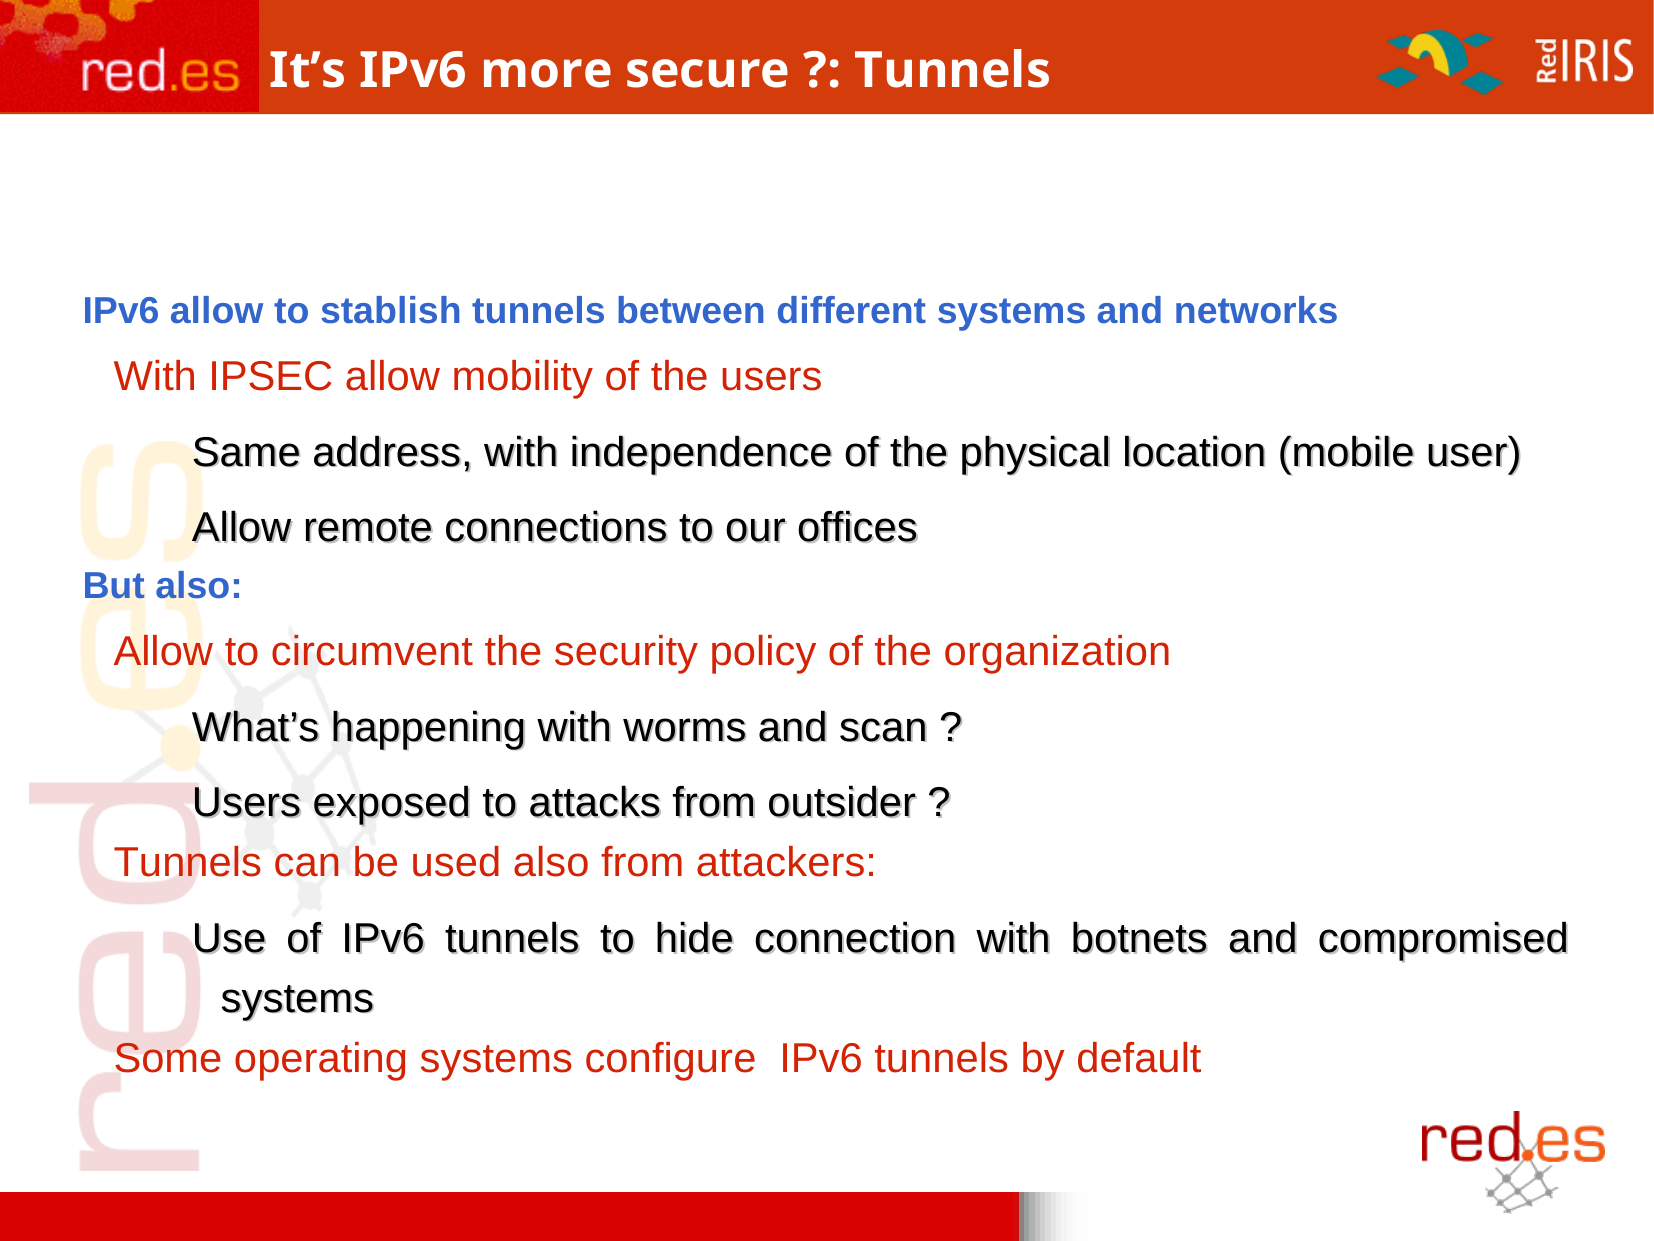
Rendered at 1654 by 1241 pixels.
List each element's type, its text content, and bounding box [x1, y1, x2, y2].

picture [0, 0, 259, 112]
title It’s IPv6 more secure ?: Tunnels [269, 0, 1555, 139]
picture [0, 1111, 1654, 1241]
picture [1555, 30, 1633, 95]
picture [29, 441, 380, 1171]
list IPv6 allow to stablish tunnels between different systems and networks With IPSEC allow mobility of the users Same address, with independence of the physical location (mobile user) Allow remote connections to our offices But also: Allow to circumvent the security policy of the organization What’s happening with worms and scan ? Users exposed to attacks from outsider ? Tunnels can be used also from attackers: Use of IPv6 tunnels to hide connection with botnets and compromised systems Some operating systems configure IPv6 tunnels by default [82, 289, 1570, 1107]
